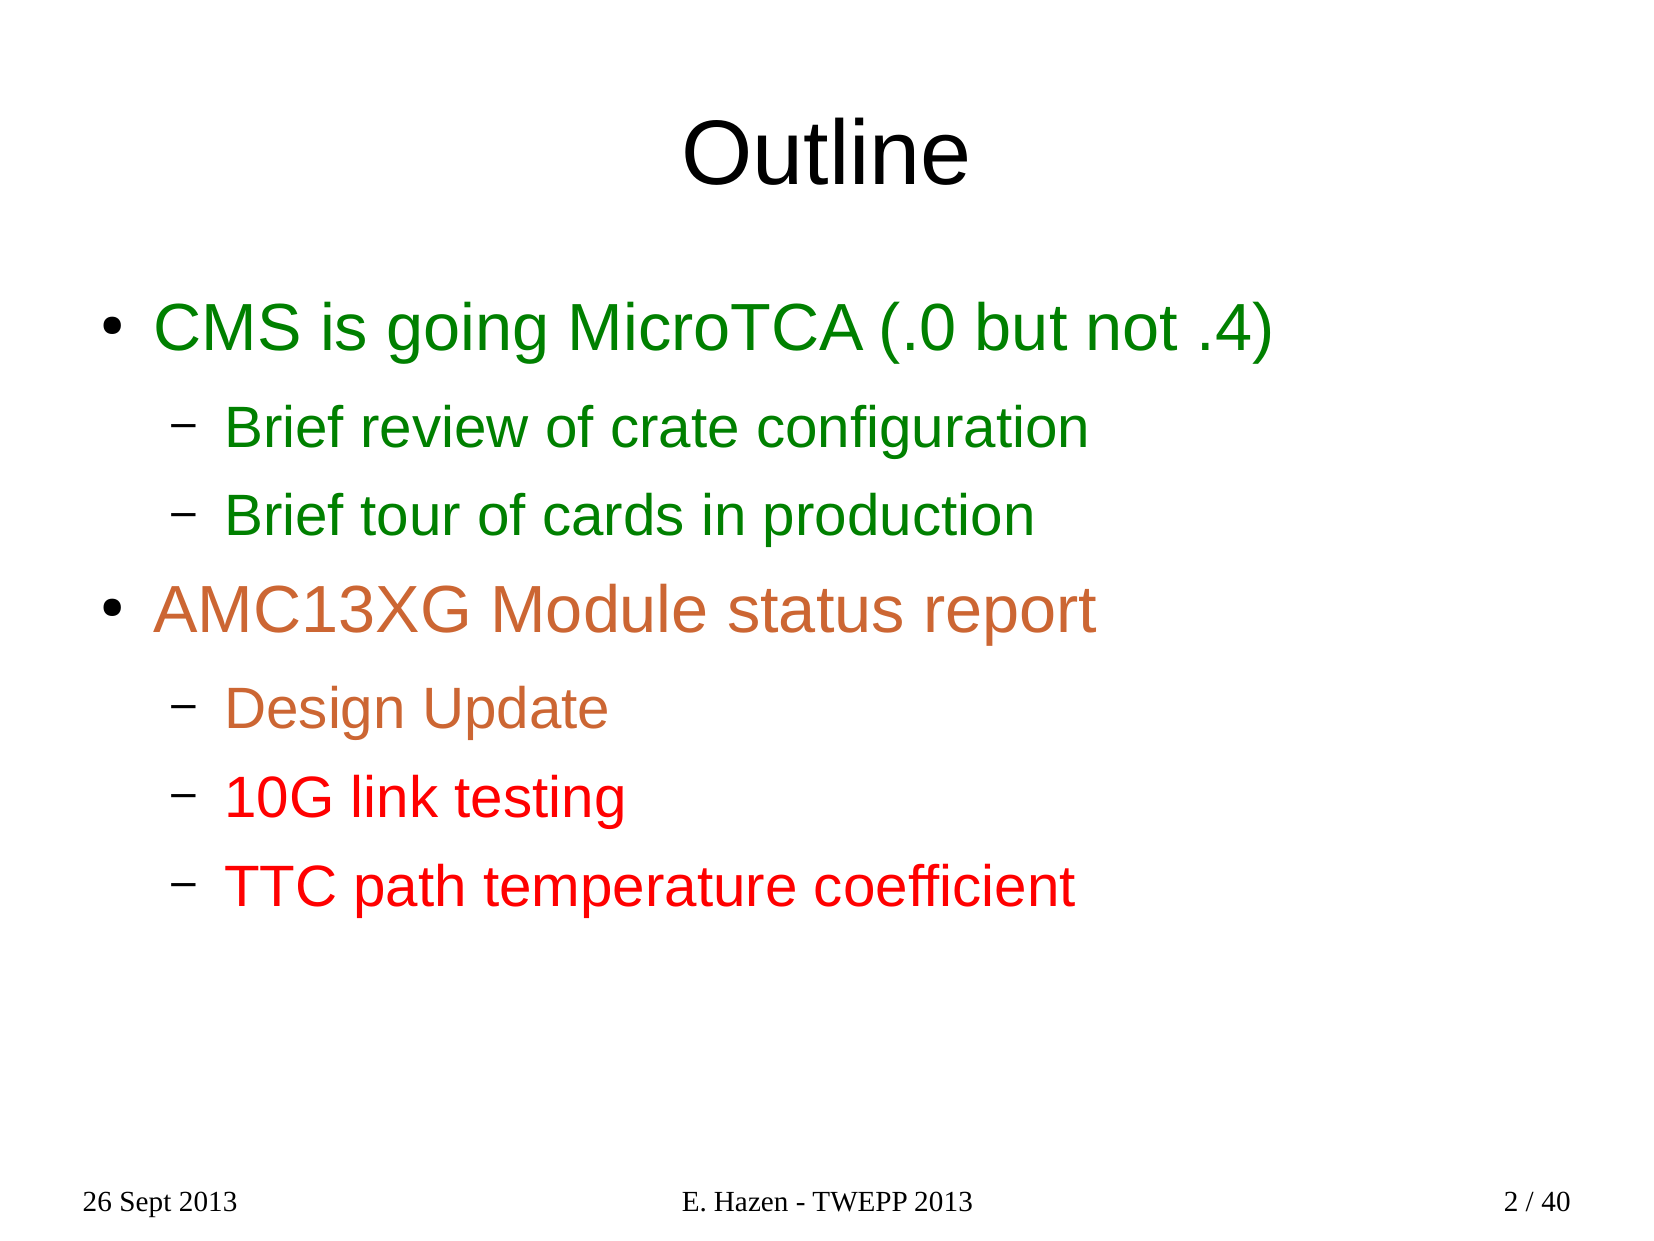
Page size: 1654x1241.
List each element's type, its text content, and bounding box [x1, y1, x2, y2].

list CMS is going MicroTCA (.0 but not .4) Brief review of crate configuration Brief tour of cards in production AMC13XG Module status report Design Update 10G link testing TTC path temperature coefficient [82, 290, 1538, 1010]
title Outline [82, 49, 1571, 257]
